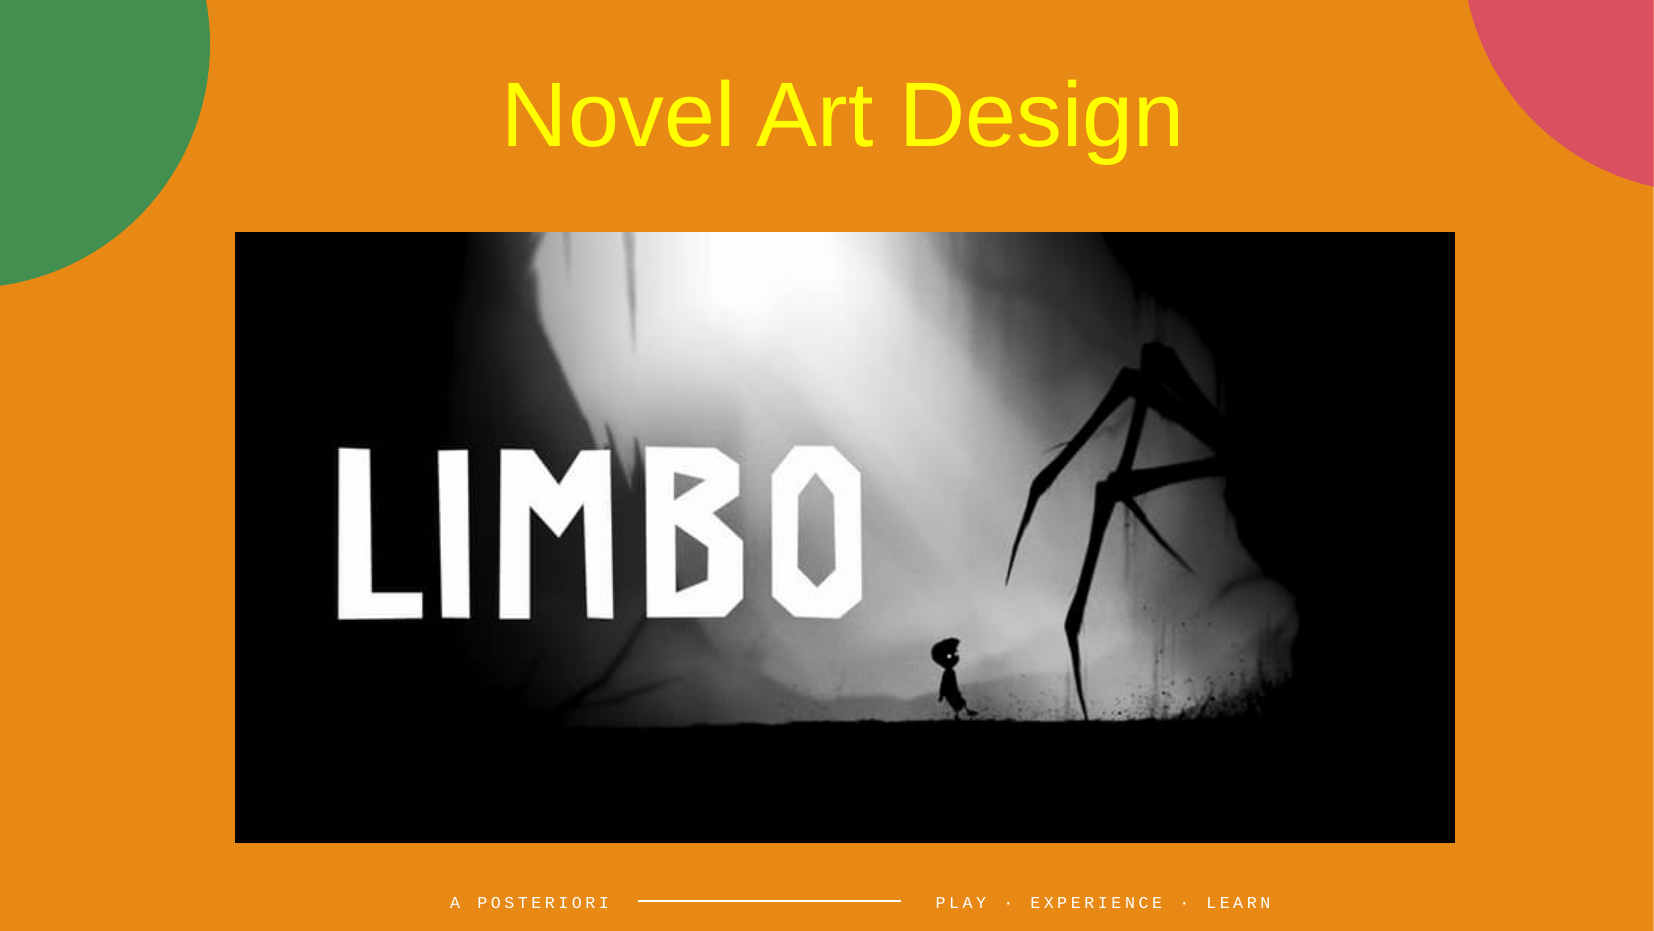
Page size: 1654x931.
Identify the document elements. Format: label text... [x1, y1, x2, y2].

title Novel Art Design [187, 37, 1501, 193]
picture [235, 232, 1455, 843]
